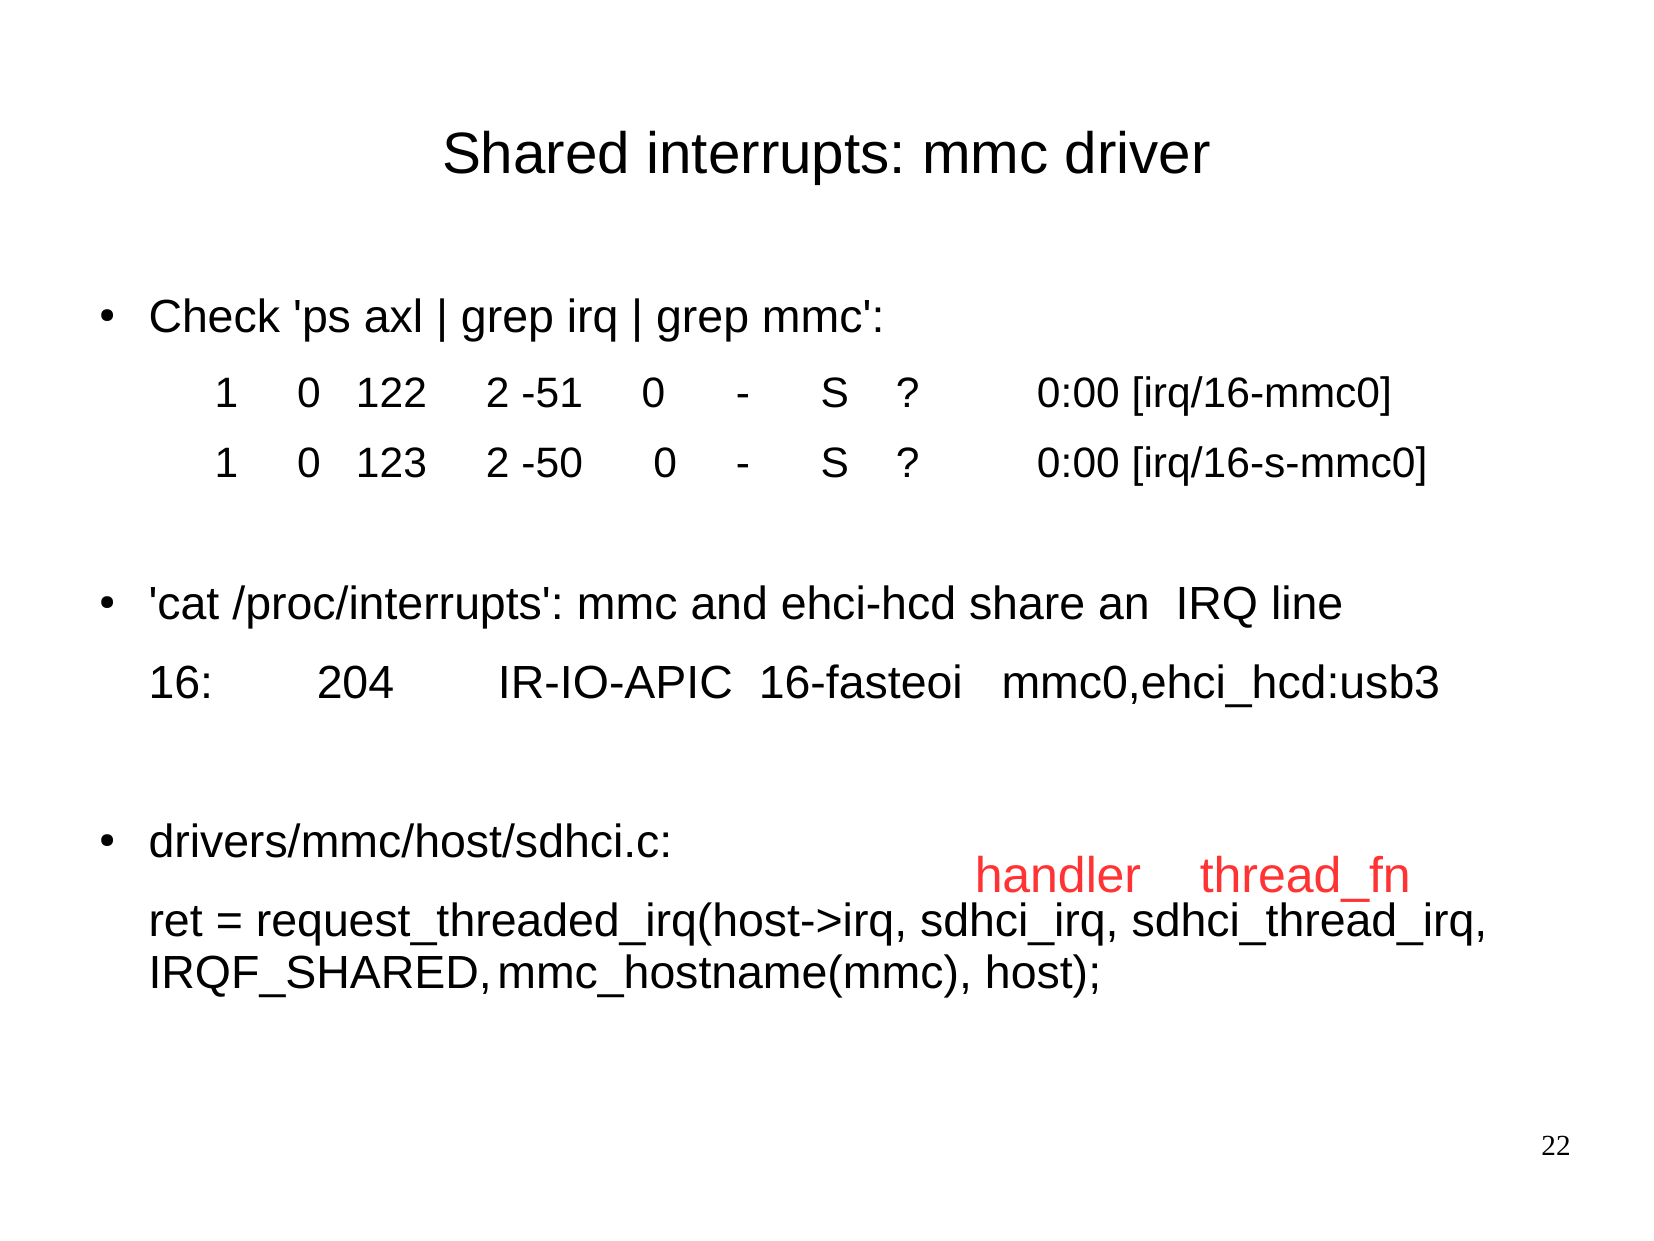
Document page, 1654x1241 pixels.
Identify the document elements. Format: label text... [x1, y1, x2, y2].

text_box thread_fn [1185, 840, 1456, 911]
text_box handler [960, 840, 1171, 911]
title Shared interrupts: mmc driver [82, 49, 1571, 257]
list Check 'ps axl | grep irq | grep mmc': 1 0 122 2 -51 0 - S ? 0:00 [irq/16-mmc0] 1 0 123 2 -50 0 - S ? 0:00 [irq/16-s-mmc0] 'cat /proc/interrupts': mmc and ehci-hcd share an IRQ line 16: 204 IR-IO-APIC 16-fasteoi mmc0,ehci_hcd:usb3 drivers/mmc/host/sdhci.c: ret = request_threaded_irq(host->irq, sdhci_irq, sdhci_thread_irq, IRQF_SHARED, mmc_hostname(mmc), host); [82, 290, 1571, 1010]
